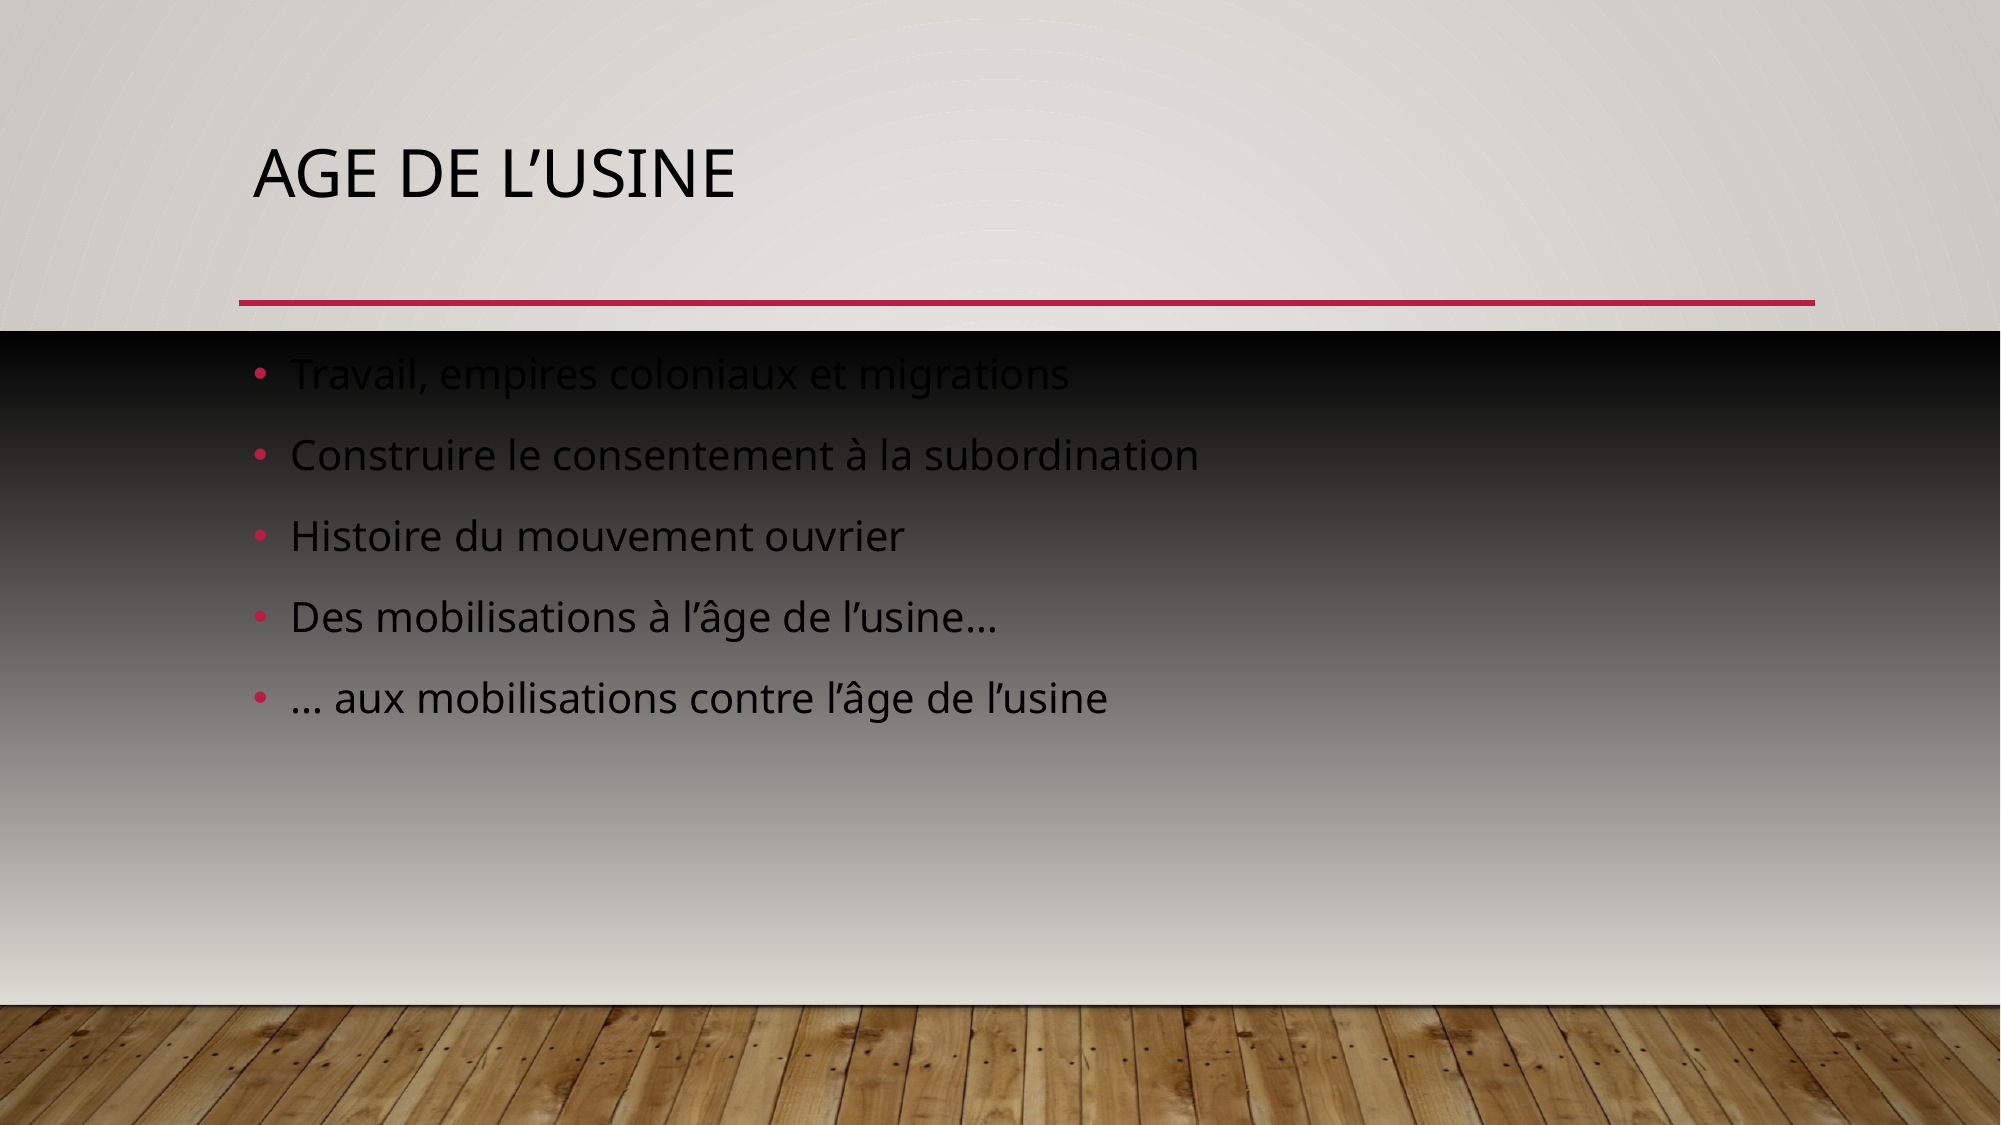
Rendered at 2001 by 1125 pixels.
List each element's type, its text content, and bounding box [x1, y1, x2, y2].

list Travail, empires coloniaux et migrations Construire le consentement à la subordination Histoire du mouvement ouvrier Des mobilisations à l’âge de l’usine… … aux mobilisations contre l’âge de l’usine [238, 330, 1814, 897]
title Age de l’usine [238, 131, 1814, 305]
